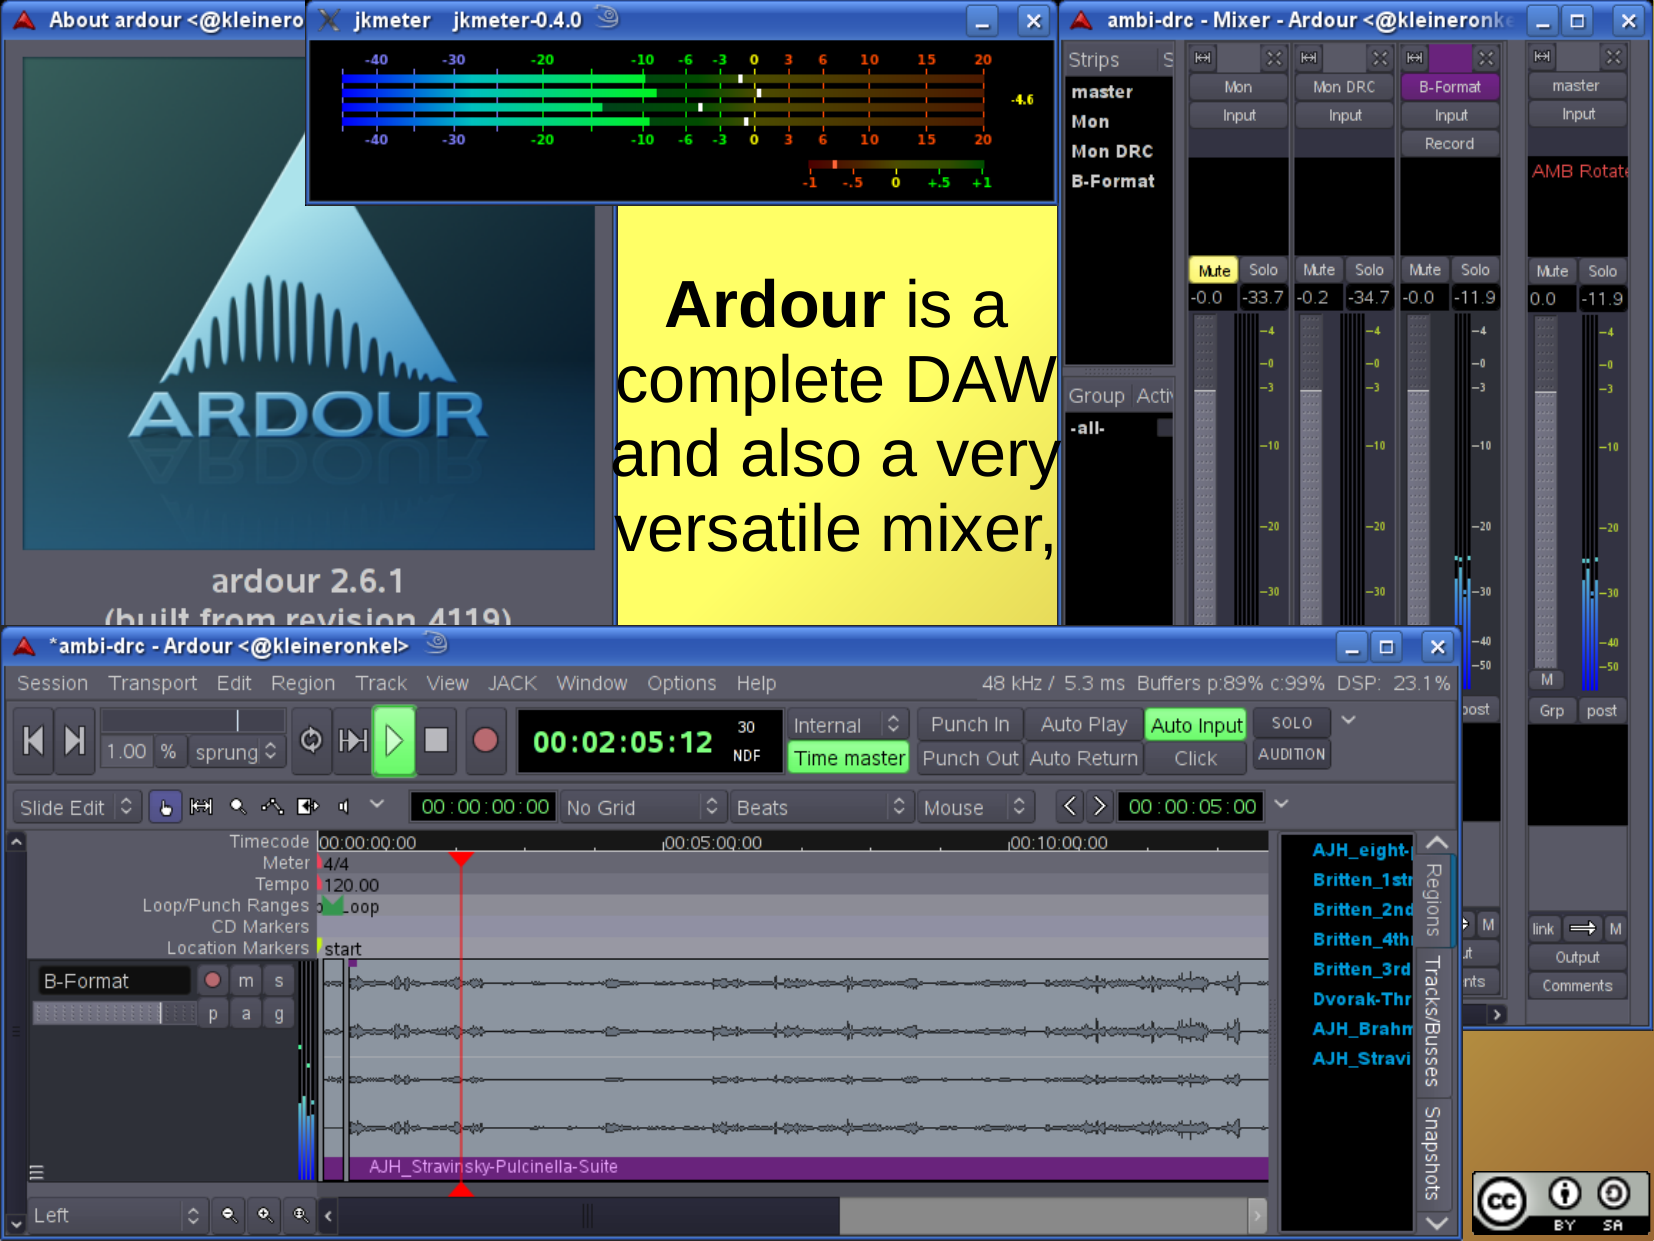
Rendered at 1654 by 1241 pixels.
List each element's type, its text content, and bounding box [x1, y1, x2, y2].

picture [1472, 1171, 1651, 1235]
text_box Ardour is a complete DAW and also a very versatile mixer, [610, 210, 1064, 623]
picture [0, 0, 1654, 1241]
